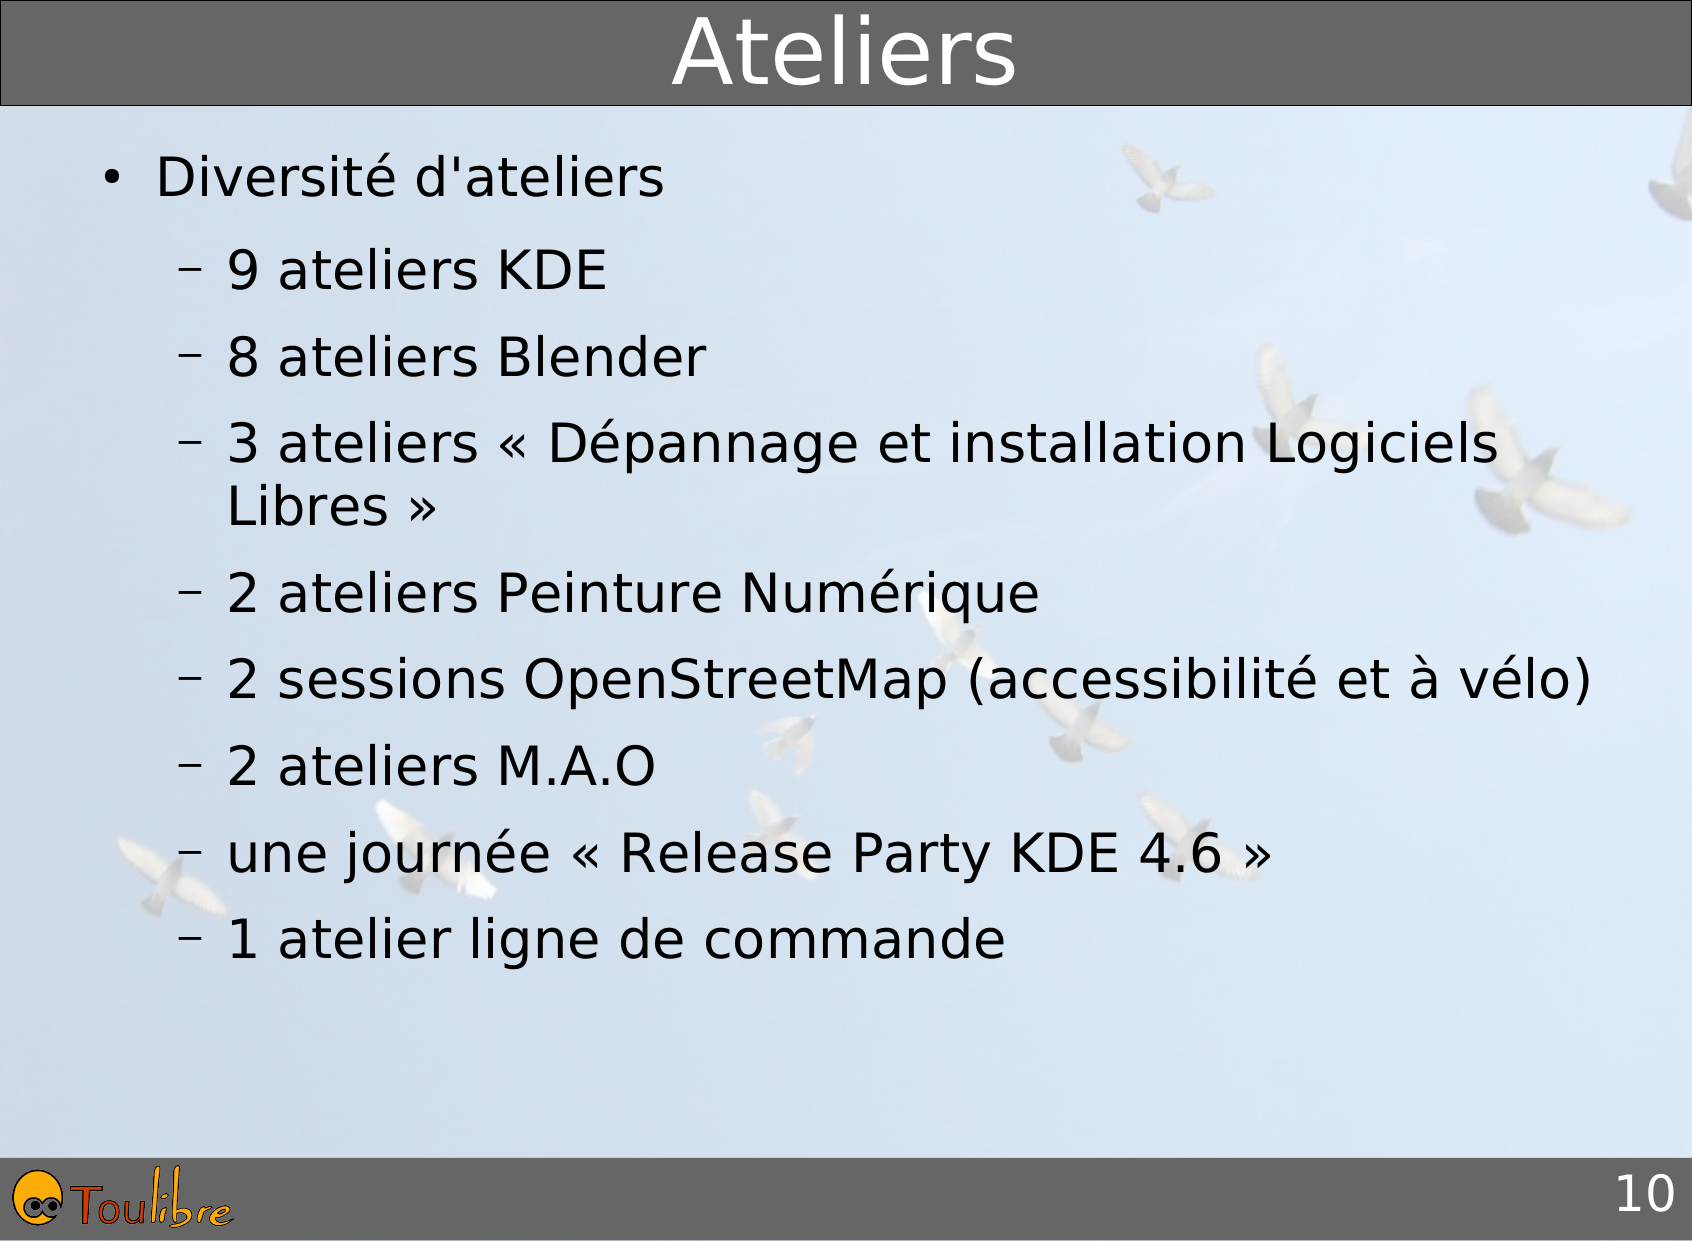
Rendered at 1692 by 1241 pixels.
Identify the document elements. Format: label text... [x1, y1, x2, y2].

title Ateliers [0, 0, 1692, 107]
list Diversité d'ateliers 9 ateliers KDE 8 ateliers Blender 3 ateliers « Dépannage et installation Logiciels Libres » 2 ateliers Peinture Numérique 2 sessions OpenStreetMap (accessibilité et à vélo) 2 ateliers M.A.O une journée « Release Party KDE 4.6 » 1 atelier ligne de commande [84, 146, 1608, 1109]
picture [12, 1165, 234, 1228]
